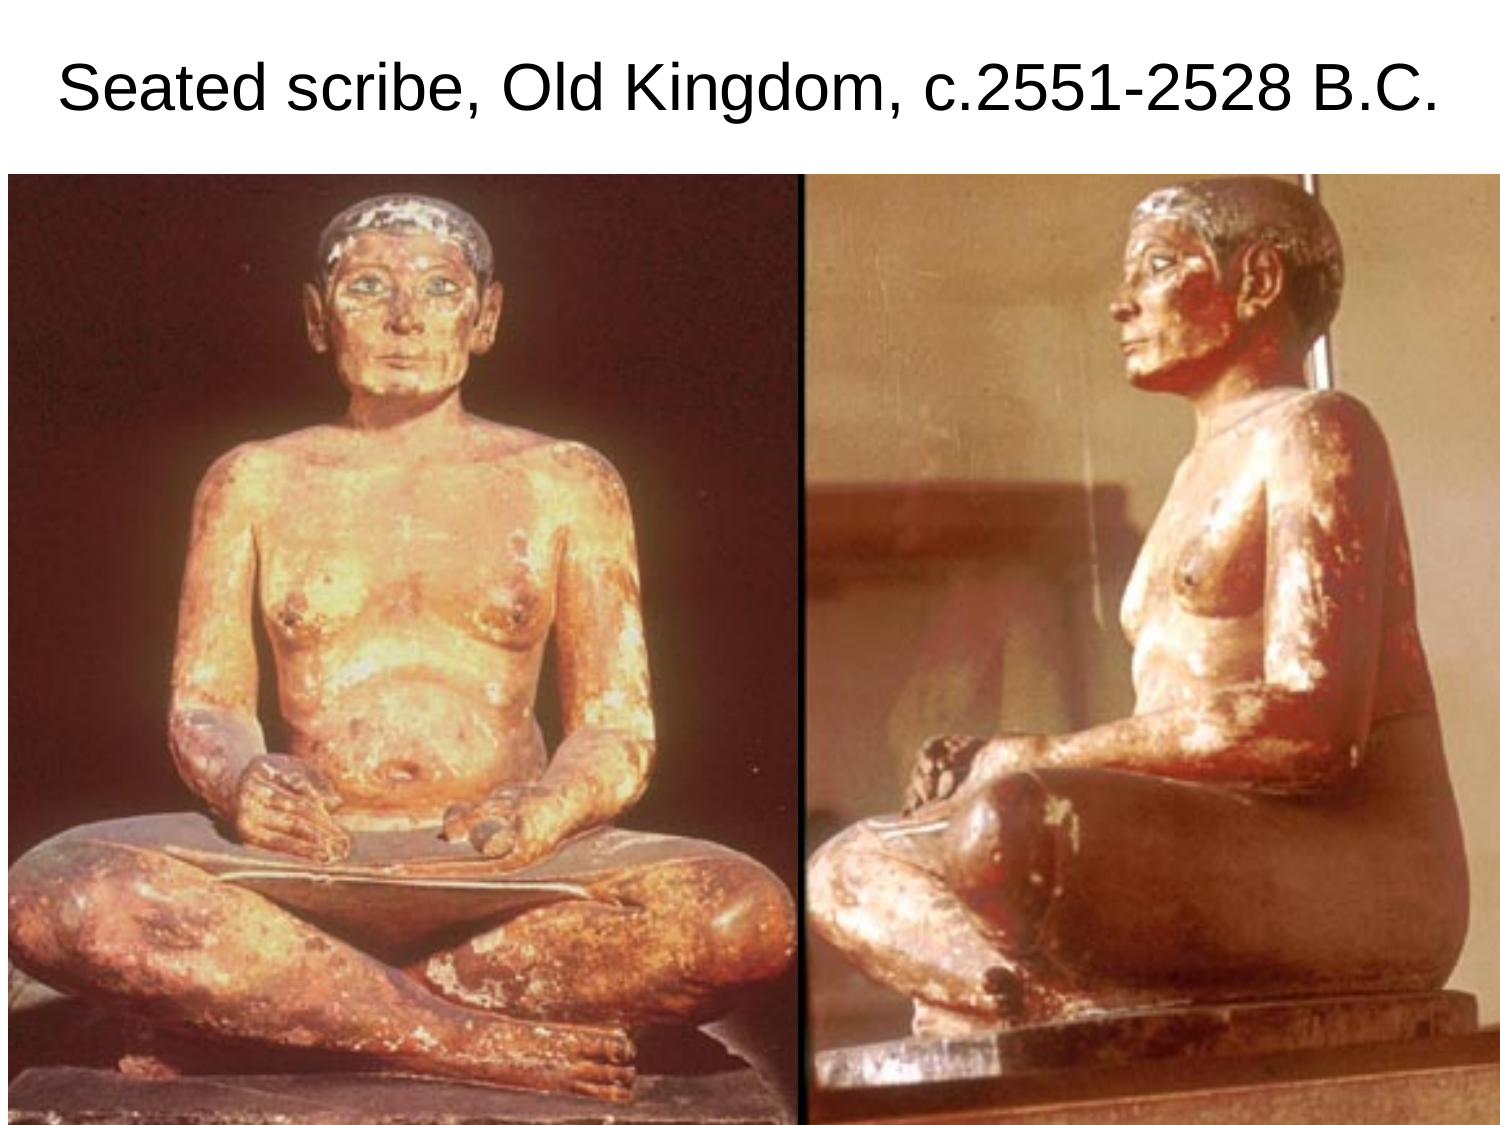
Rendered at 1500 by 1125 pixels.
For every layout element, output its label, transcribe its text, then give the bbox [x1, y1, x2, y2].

title Seated scribe, Old Kingdom, c.2551-2528 B.C. [0, 12, 1500, 163]
picture [8, 174, 1500, 1125]
